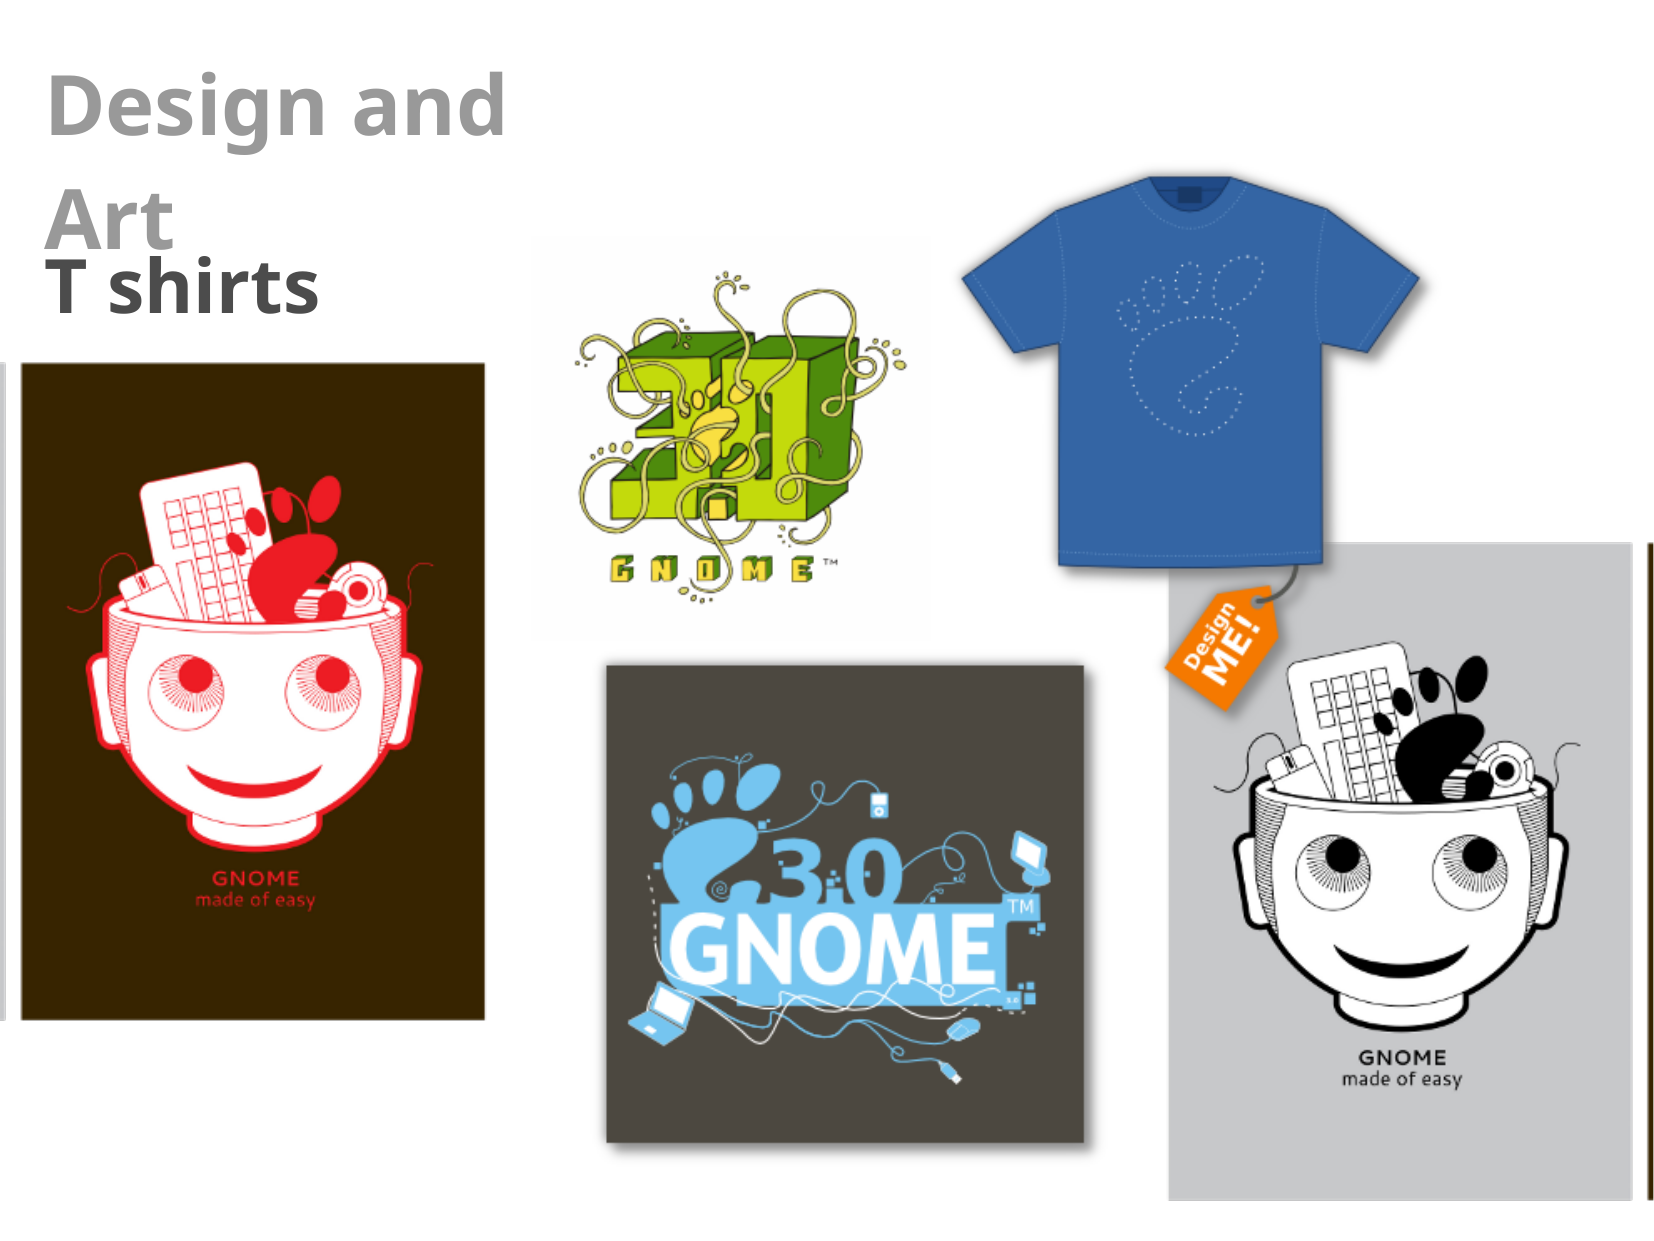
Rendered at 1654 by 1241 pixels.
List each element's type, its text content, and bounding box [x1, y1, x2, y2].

text_box T shirts [29, 225, 579, 325]
picture [0, 351, 500, 1034]
picture [531, 236, 931, 641]
picture [590, 160, 1654, 1214]
text_box Design and Art [29, 39, 650, 148]
